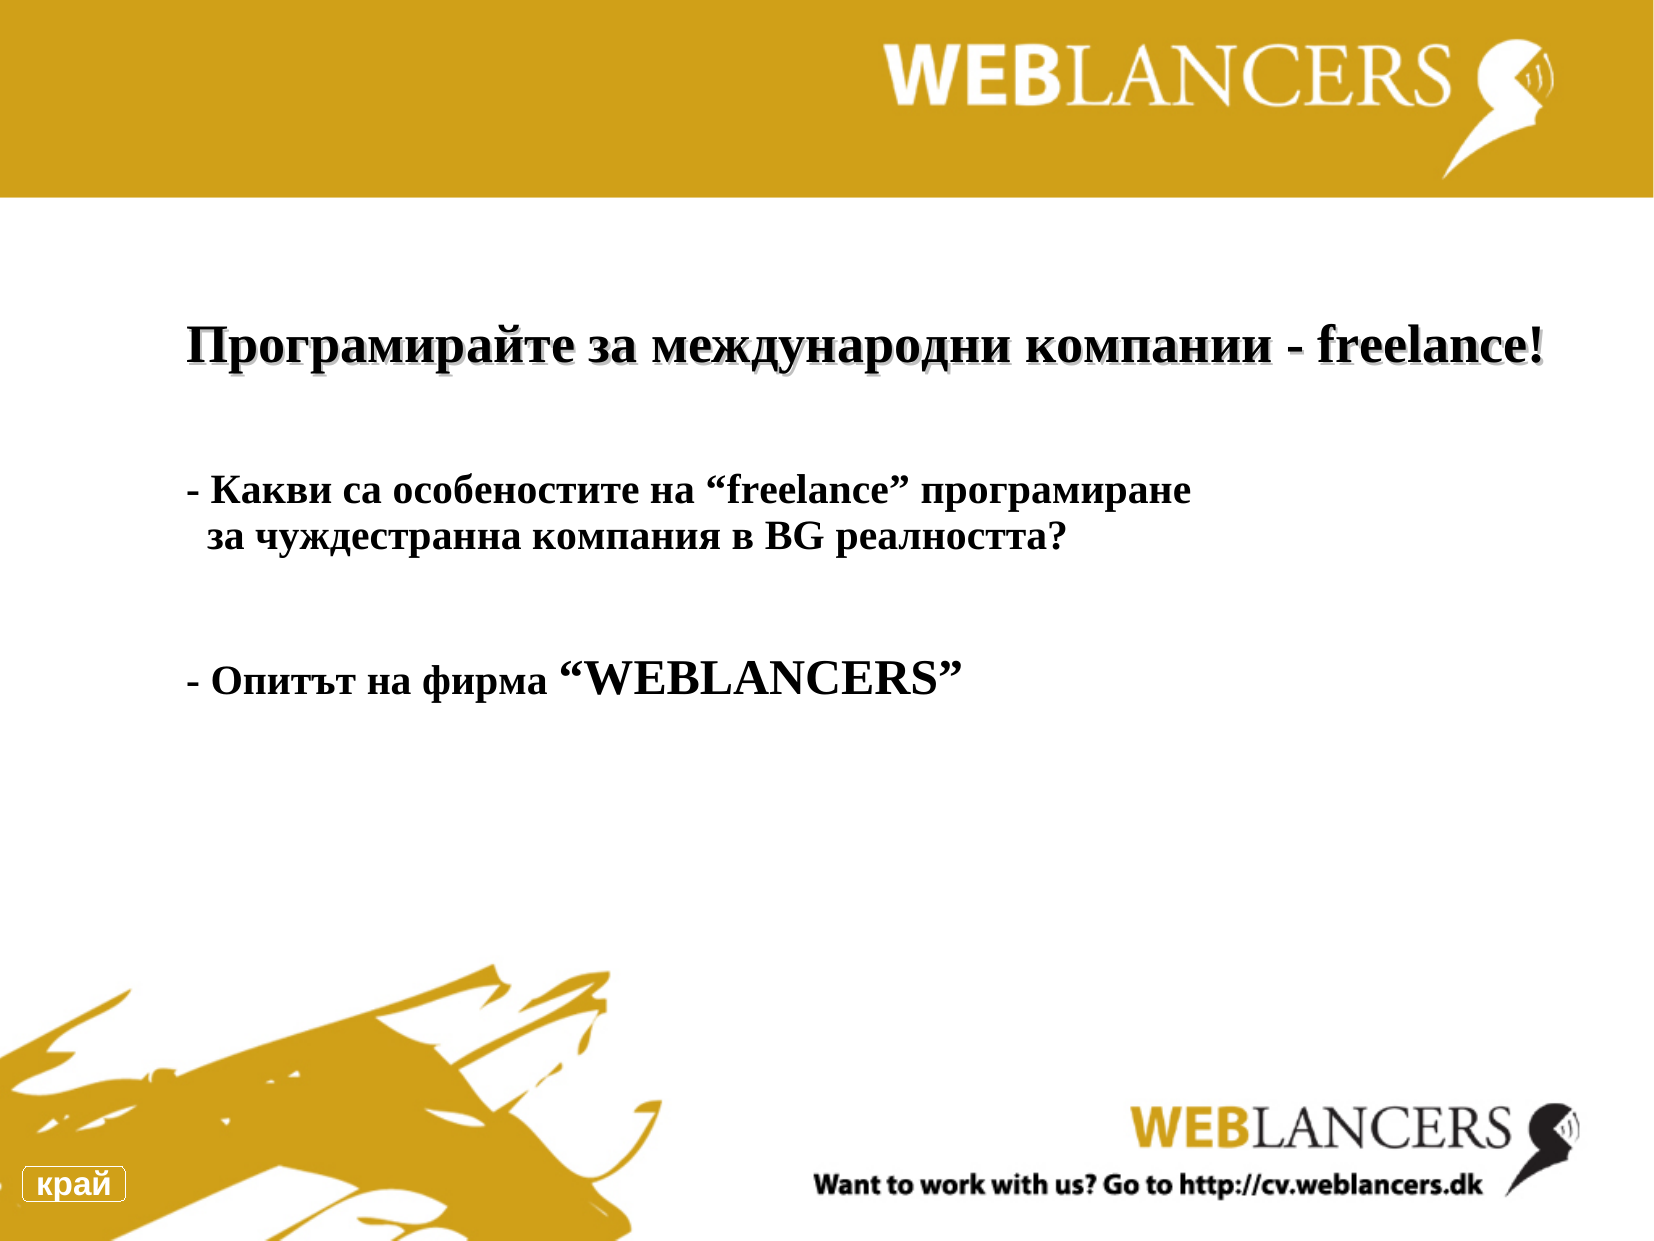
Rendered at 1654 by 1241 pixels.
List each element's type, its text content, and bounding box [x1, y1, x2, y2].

text_box край [22, 1166, 126, 1202]
text_box - Какви са особеностите на “freelance” програмиране за чуждестранна компания в BG реалността? [171, 459, 1217, 569]
text_box - Опитът на фирма “WEBLANCERS” [171, 642, 978, 714]
picture [0, 0, 1654, 1241]
text_box Програмирайте за международни компании - freelance! [171, 307, 1563, 384]
text_box край [59, 1180, 66, 1192]
